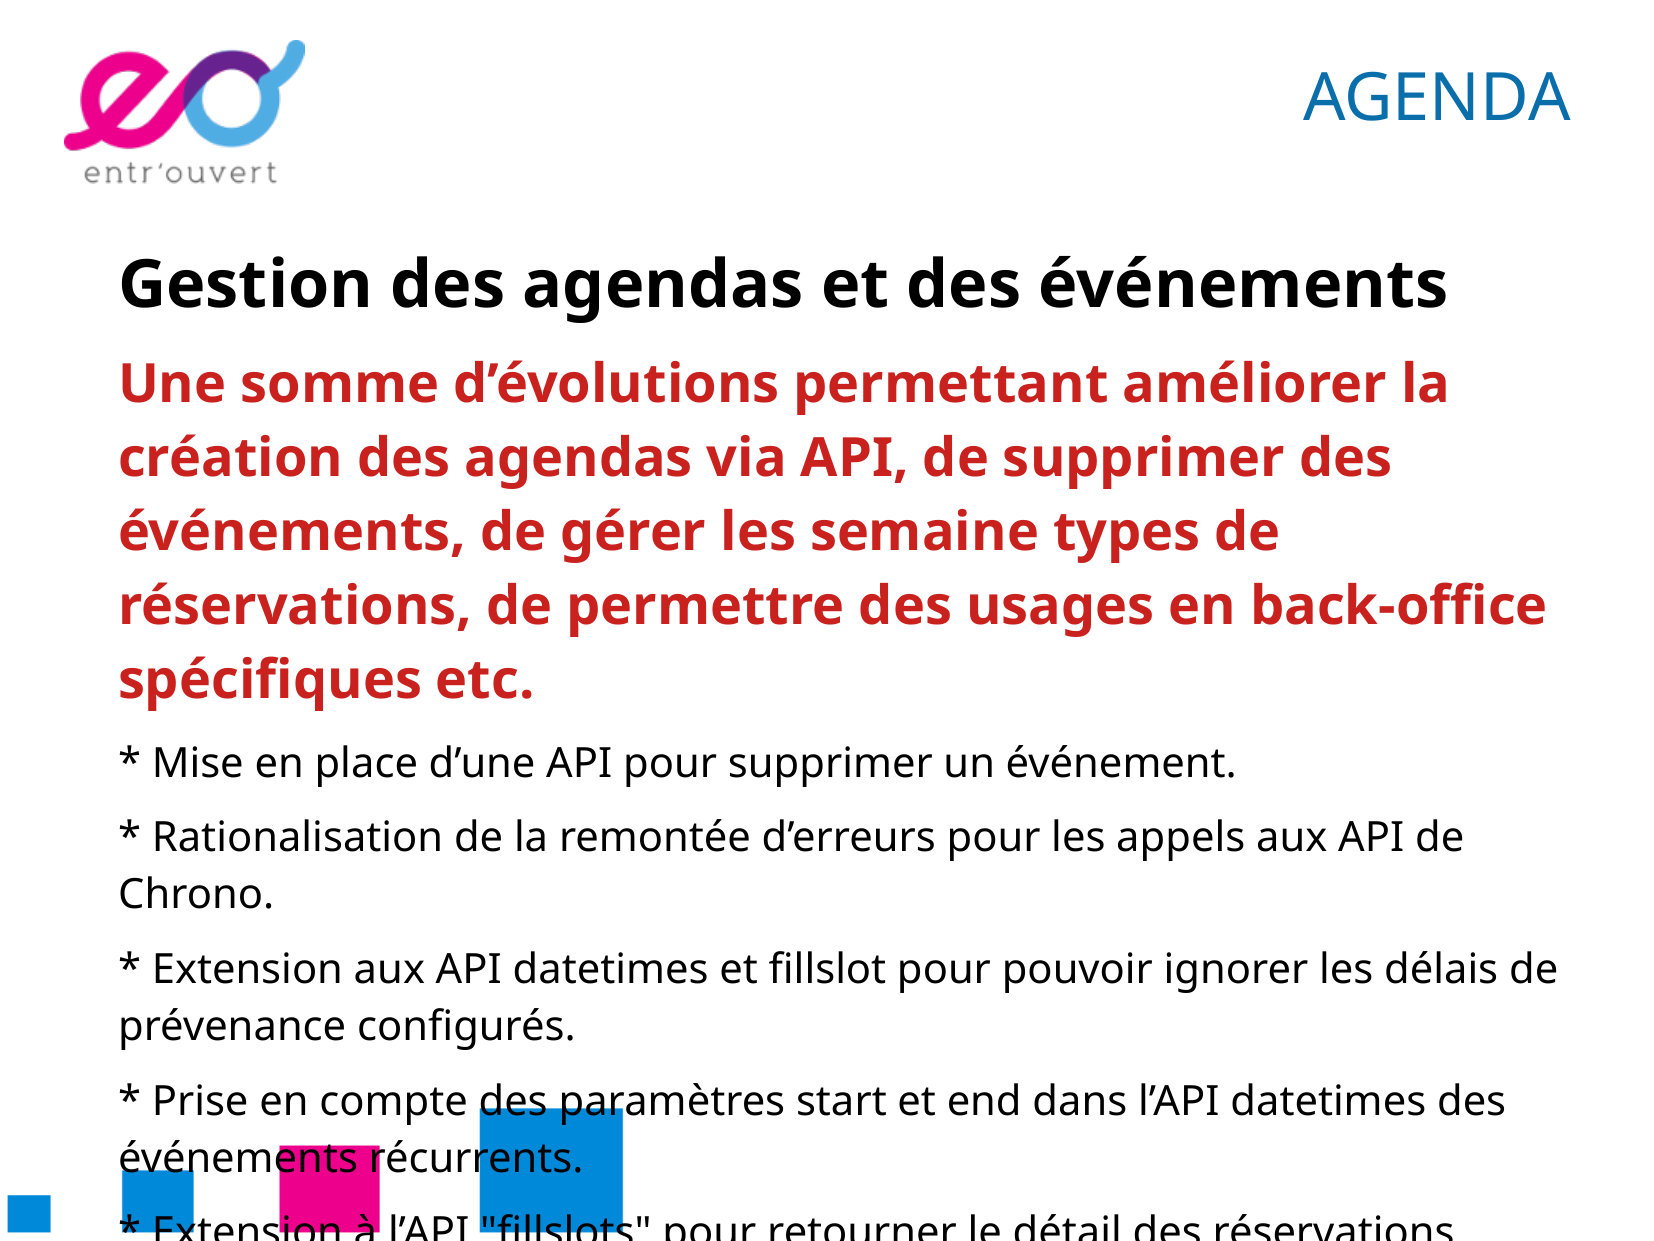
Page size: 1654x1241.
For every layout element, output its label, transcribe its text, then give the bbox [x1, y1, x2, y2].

picture [412, 1221, 421, 1233]
picture [437, 1219, 448, 1231]
picture [345, 1106, 358, 1112]
picture [64, 40, 305, 184]
picture [298, 1226, 311, 1235]
picture [620, 1226, 626, 1233]
picture [218, 1226, 230, 1233]
picture [324, 1226, 336, 1235]
picture [580, 1226, 593, 1235]
picture [5, 1106, 626, 1235]
picture [410, 1106, 422, 1112]
picture [242, 1226, 254, 1235]
text_box Gestion des agendas et des événements Une somme d’évolutions permettant améliorer la création des agendas via API, de supprimer des événements, de gérer les semaine types de réservations, de permettre des usages en back-office spécifiques etc. * Mise en place d’une API pour supprimer un événement. * Rationalisation de la remontée d’erreurs pour les appels aux API de Chrono. * Extension aux API datetimes et fillslot pour pouvoir ignorer les délais de prévenance configurés. * Prise en compte des paramètres start et end dans l’API datetimes des événements récurrents. * Extension à l’API "fillslots" pour retourner le détail des réservations créées. [118, 236, 1595, 1089]
picture [565, 1106, 577, 1112]
picture [484, 1106, 496, 1112]
picture [590, 1106, 600, 1112]
title Agenda [354, 49, 1571, 257]
